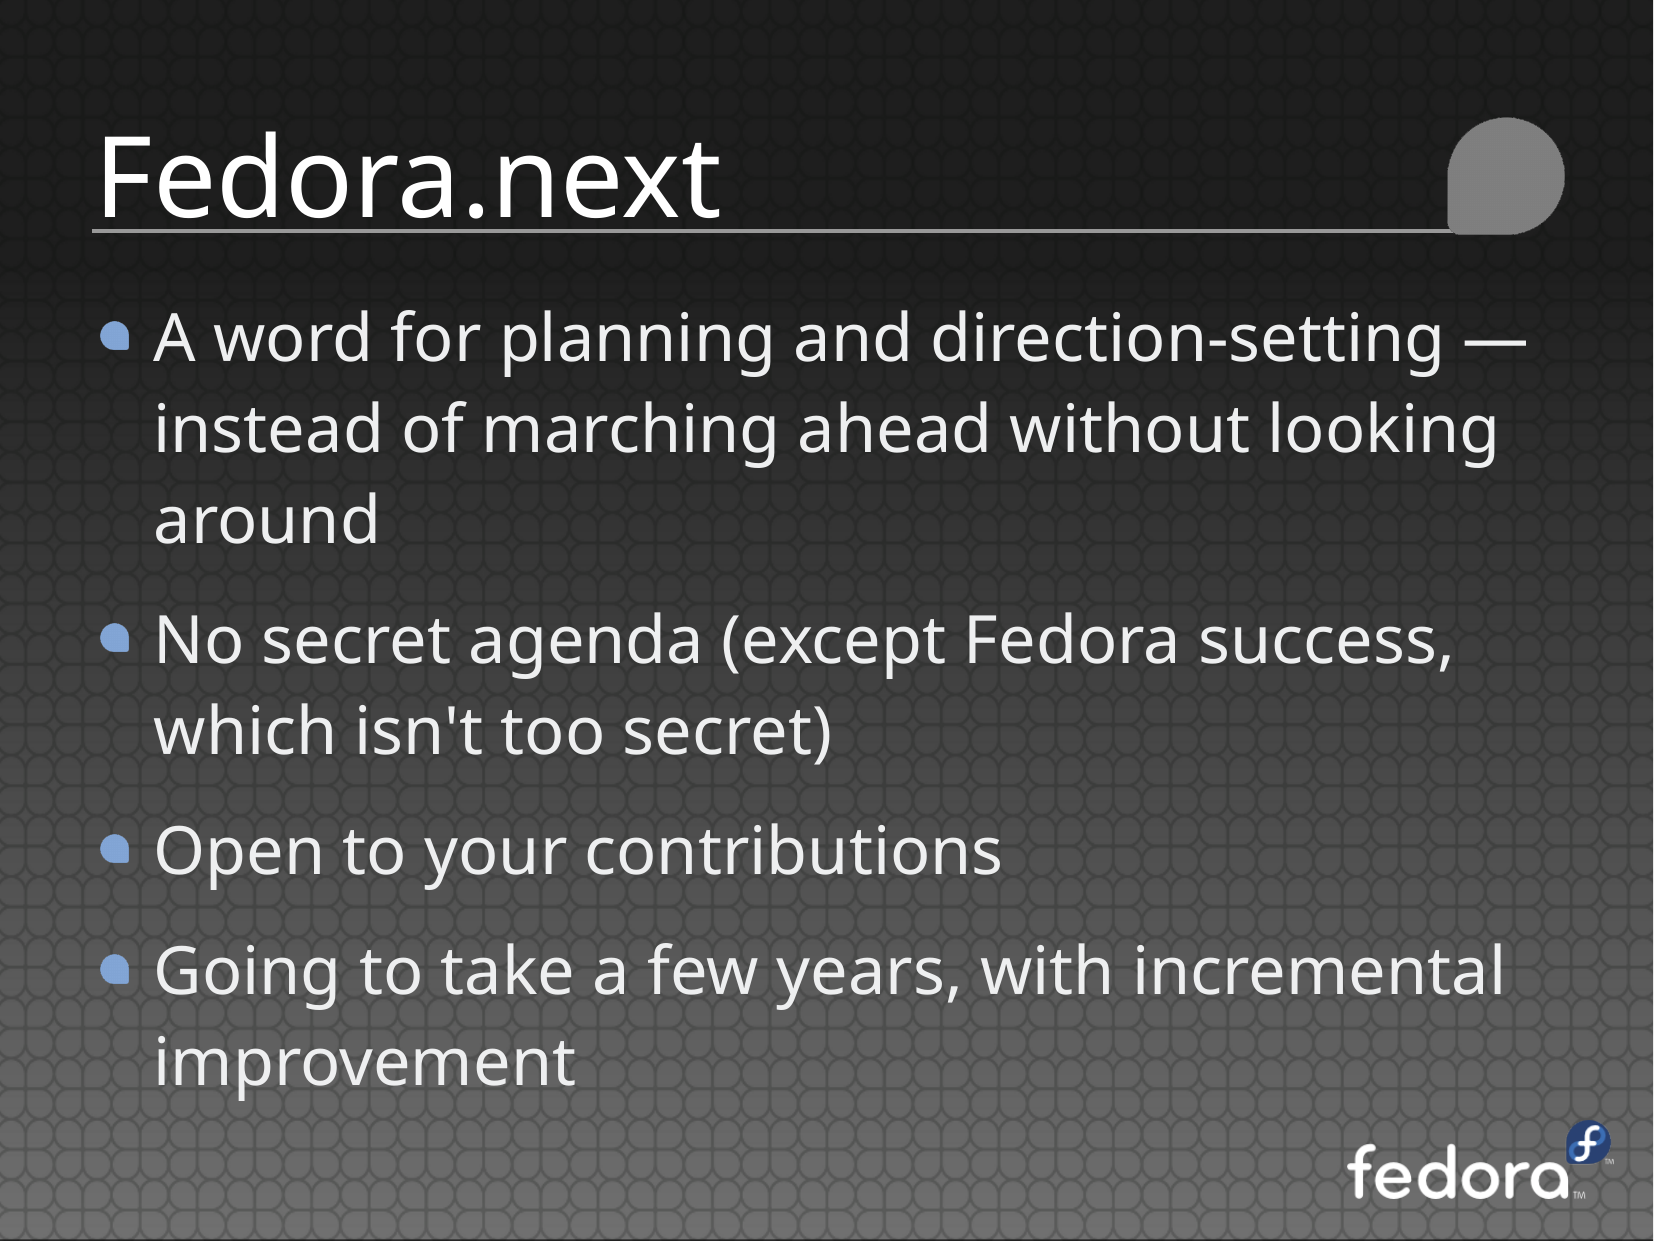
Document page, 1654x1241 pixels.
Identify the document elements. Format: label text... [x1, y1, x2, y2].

title Fedora.next [94, 100, 1431, 247]
picture [0, 0, 1654, 1241]
list A word for planning and direction-setting — instead of marching ahead without looking around No secret agenda (except Fedora success, which isn't too secret) Open to your contributions Going to take a few years, with incremental improvement [82, 290, 1571, 1095]
